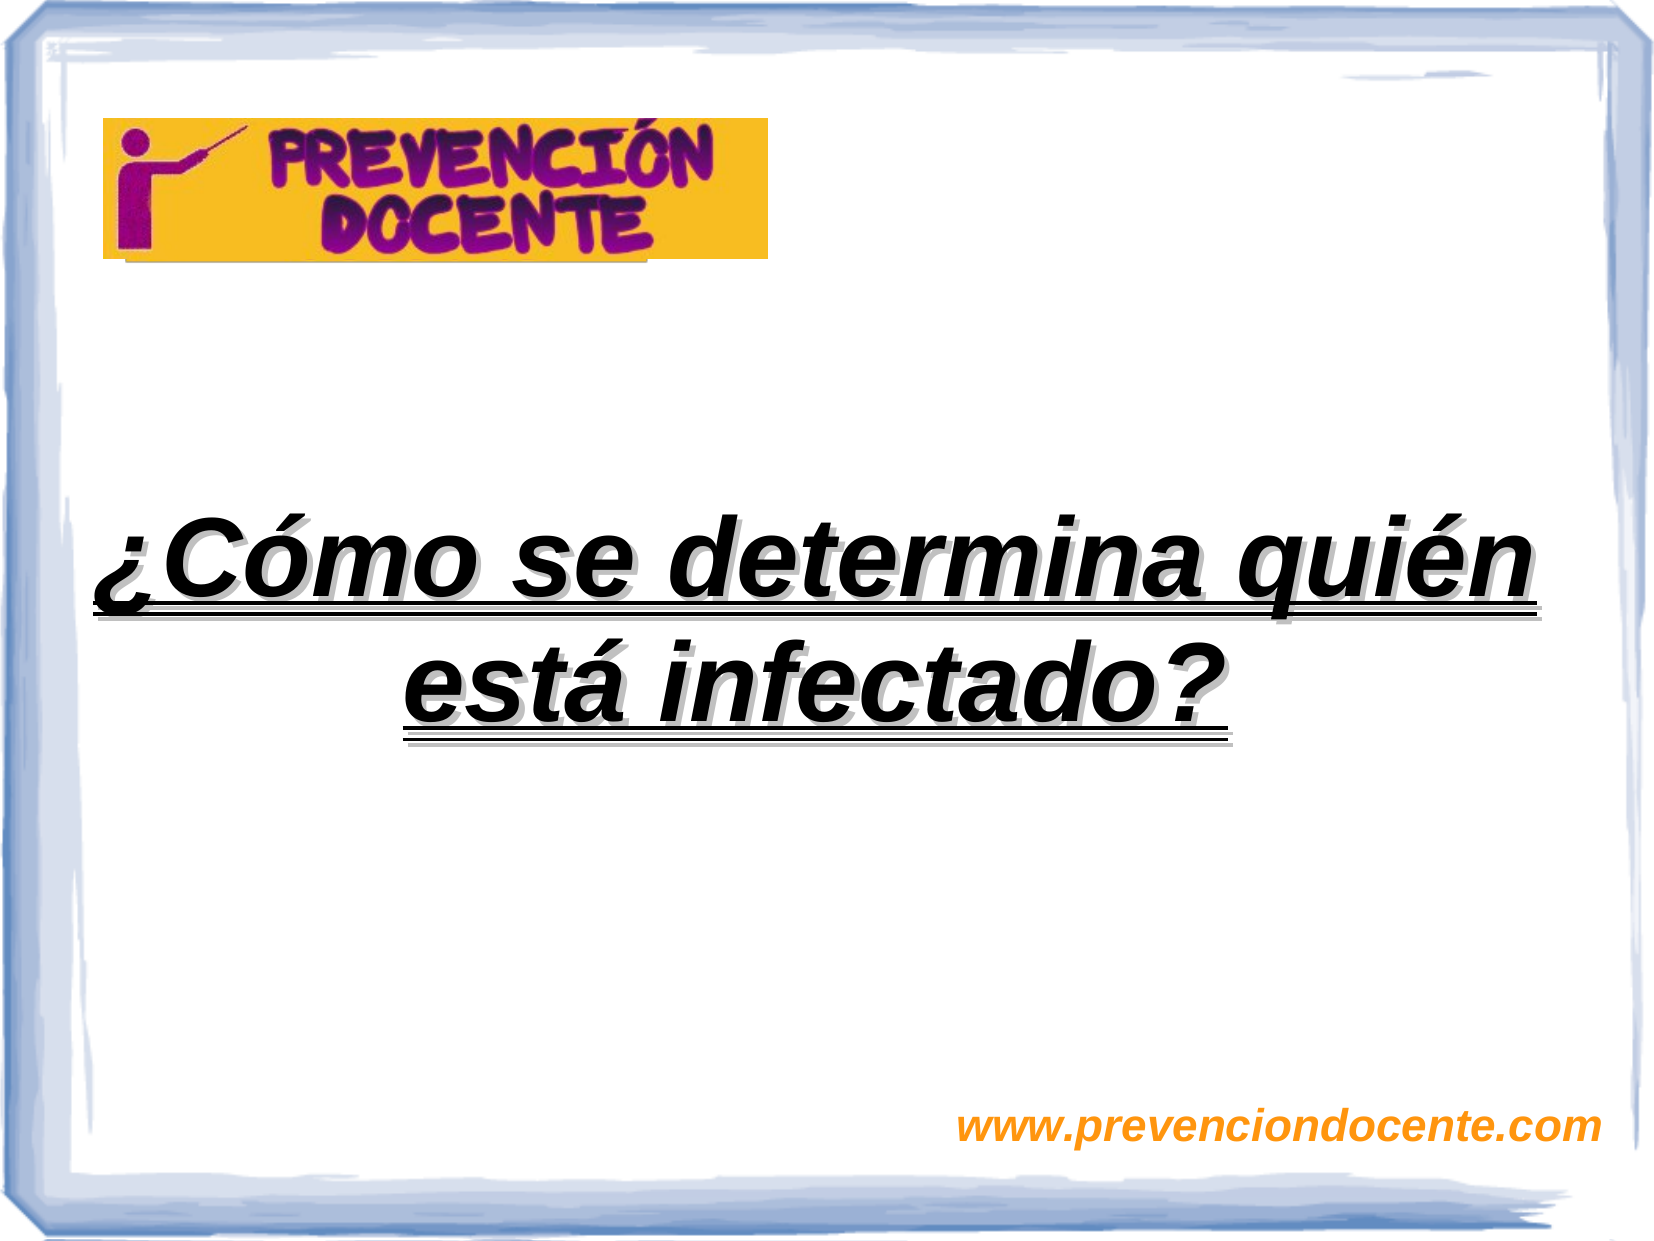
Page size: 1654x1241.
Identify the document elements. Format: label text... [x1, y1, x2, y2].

text_box www.prevenciondocente.com [885, 1099, 1604, 1152]
subtitle ¿Cómo se determina quién está infectado? [88, 324, 1542, 916]
picture [0, 0, 1654, 1241]
